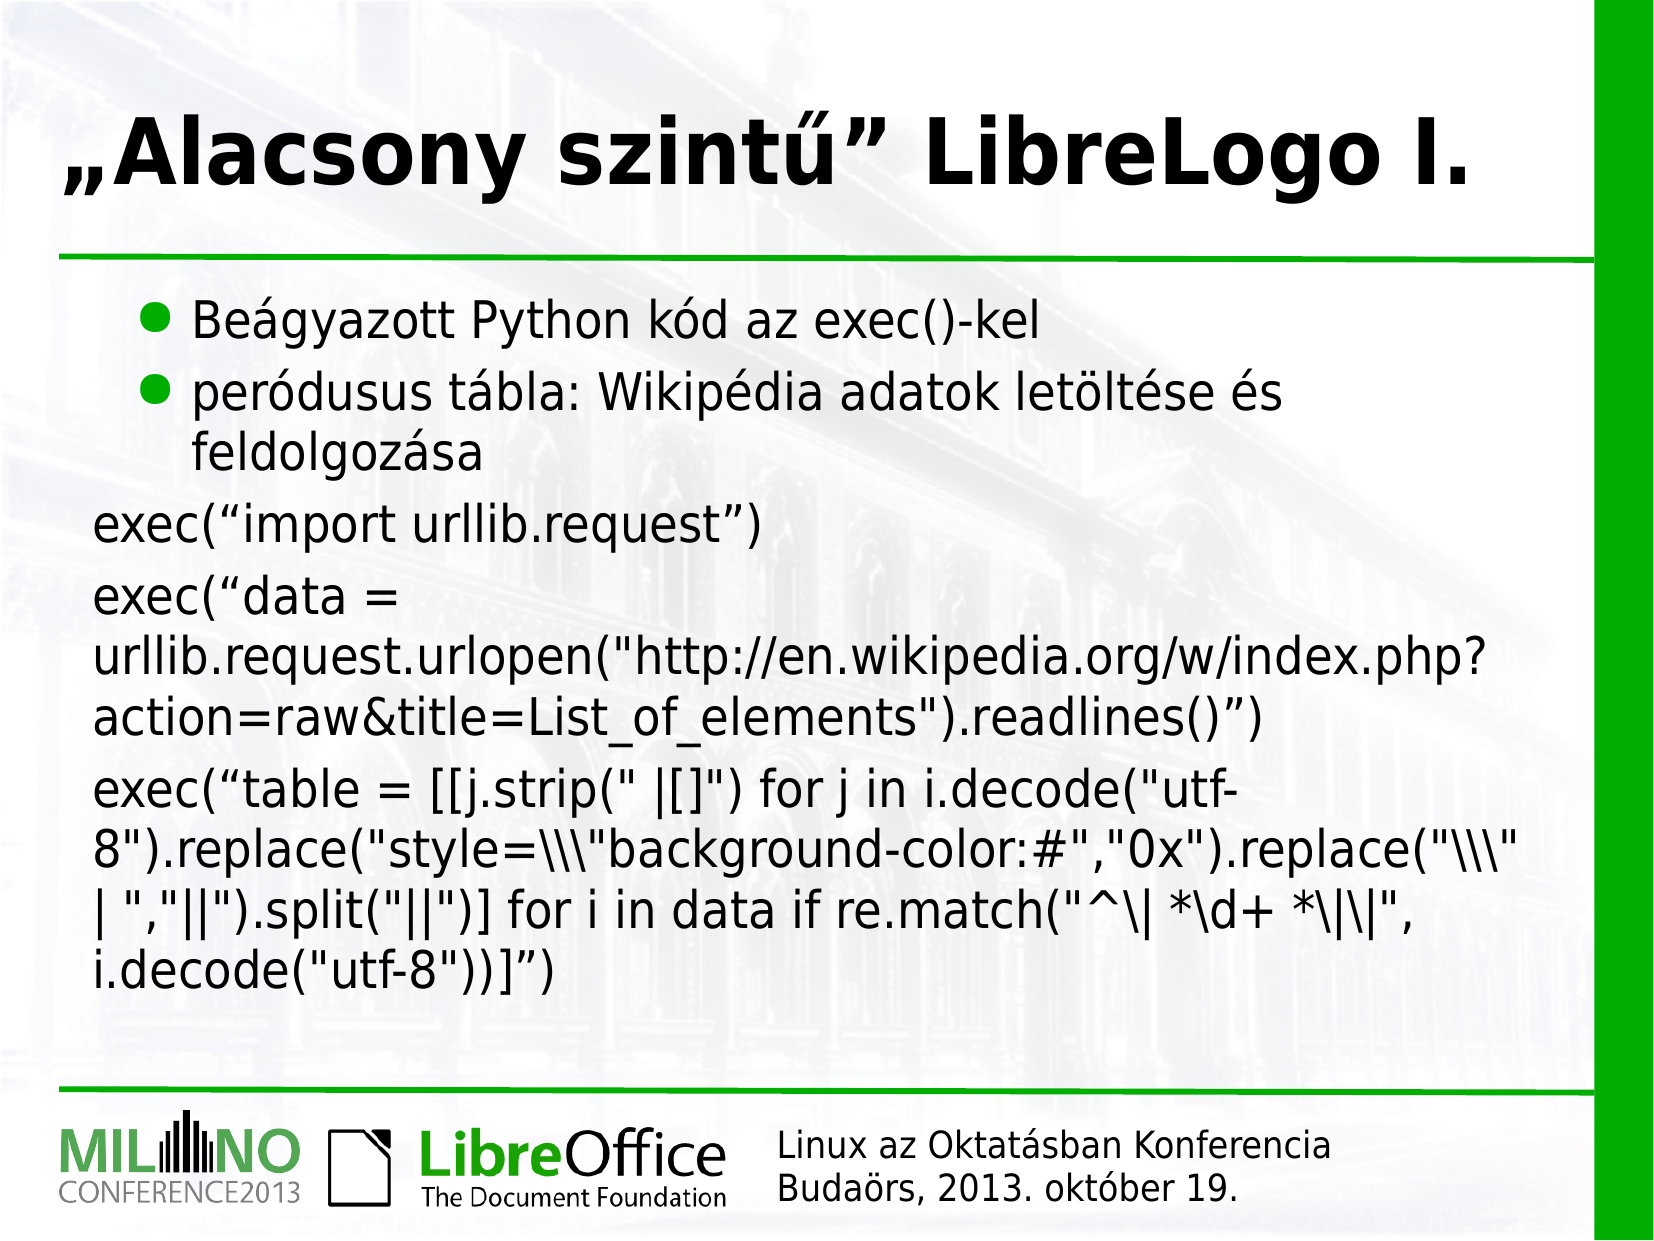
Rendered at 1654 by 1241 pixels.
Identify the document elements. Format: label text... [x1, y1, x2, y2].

picture [1, 0, 1594, 1241]
title „Alacsony szintű” LibreLogo I. [59, 49, 1548, 257]
list Beágyazott Python kód az exec()-kel peródusus tábla: Wikipédia adatok letöltése és feldolgozása exec(“import urllib.request”) exec(“data = urllib.request.urlopen("http://en.wikipedia.org/w/index.php?action=raw&title=List_of_elements").readlines()”) exec(“table = [[j.strip(" |[]") for j in i.decode("utf-8").replace("style=\\\"background-color:#","0x").replace("\\\" | ","||").split("||")] for i in data if re.match("^\| *\d+ *\|\|", i.decode("utf-8"))]”) [35, 290, 1524, 1010]
